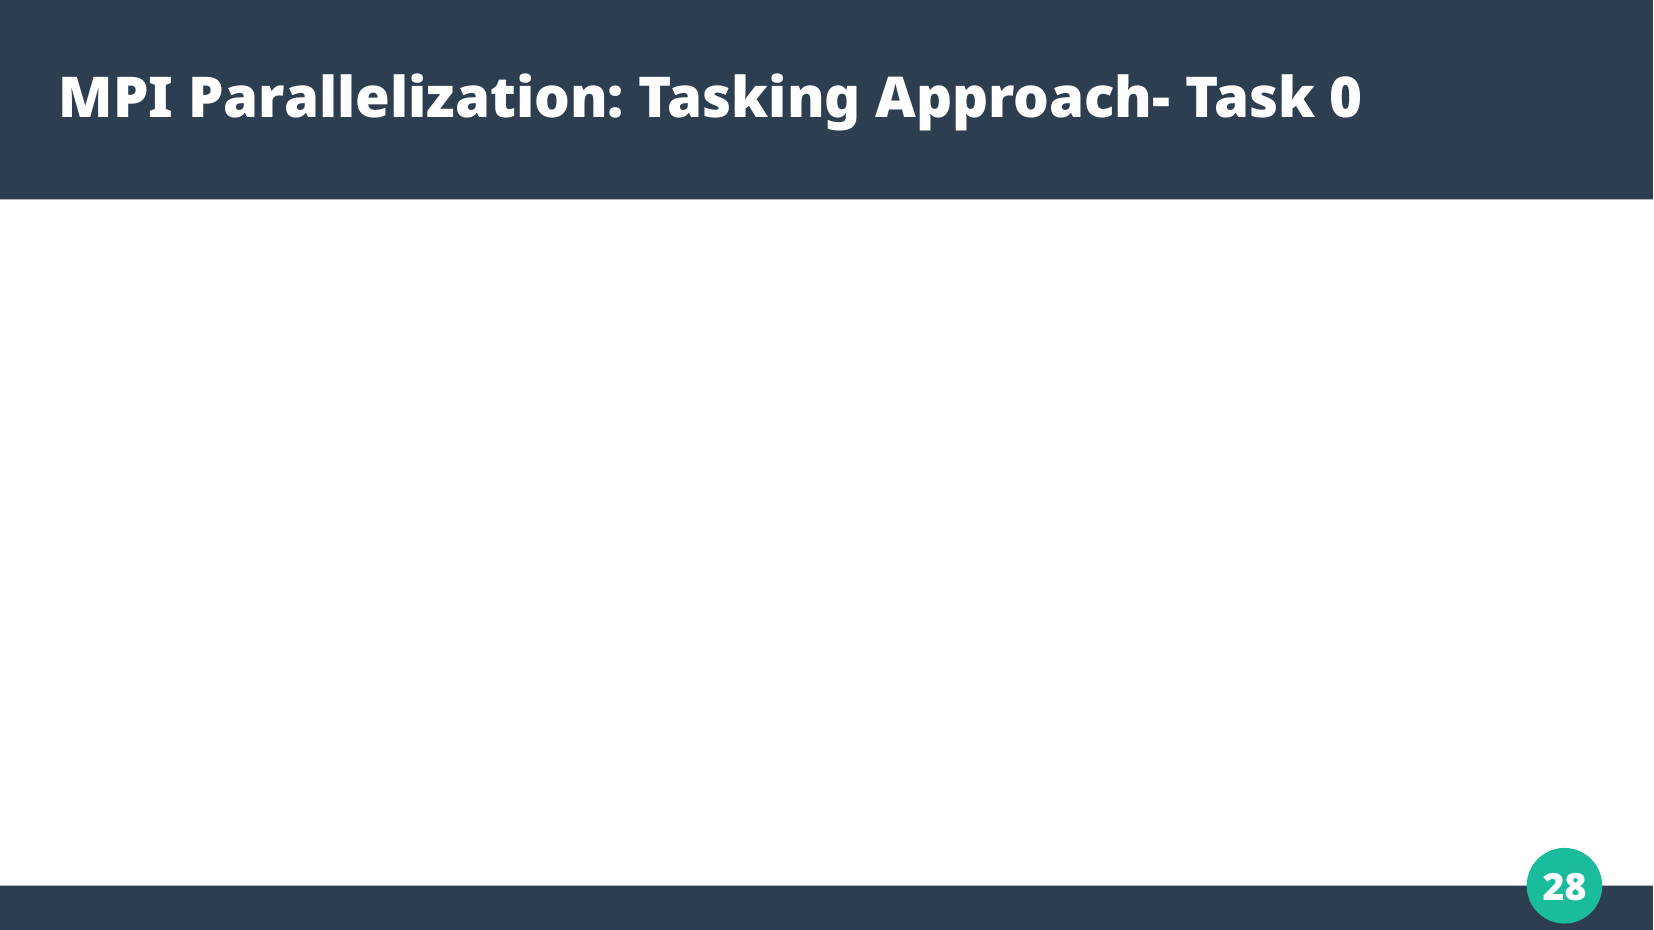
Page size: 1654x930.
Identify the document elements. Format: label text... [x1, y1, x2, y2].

title MPI Parallelization: Tasking Approach- Task 0 [58, 36, 1594, 156]
